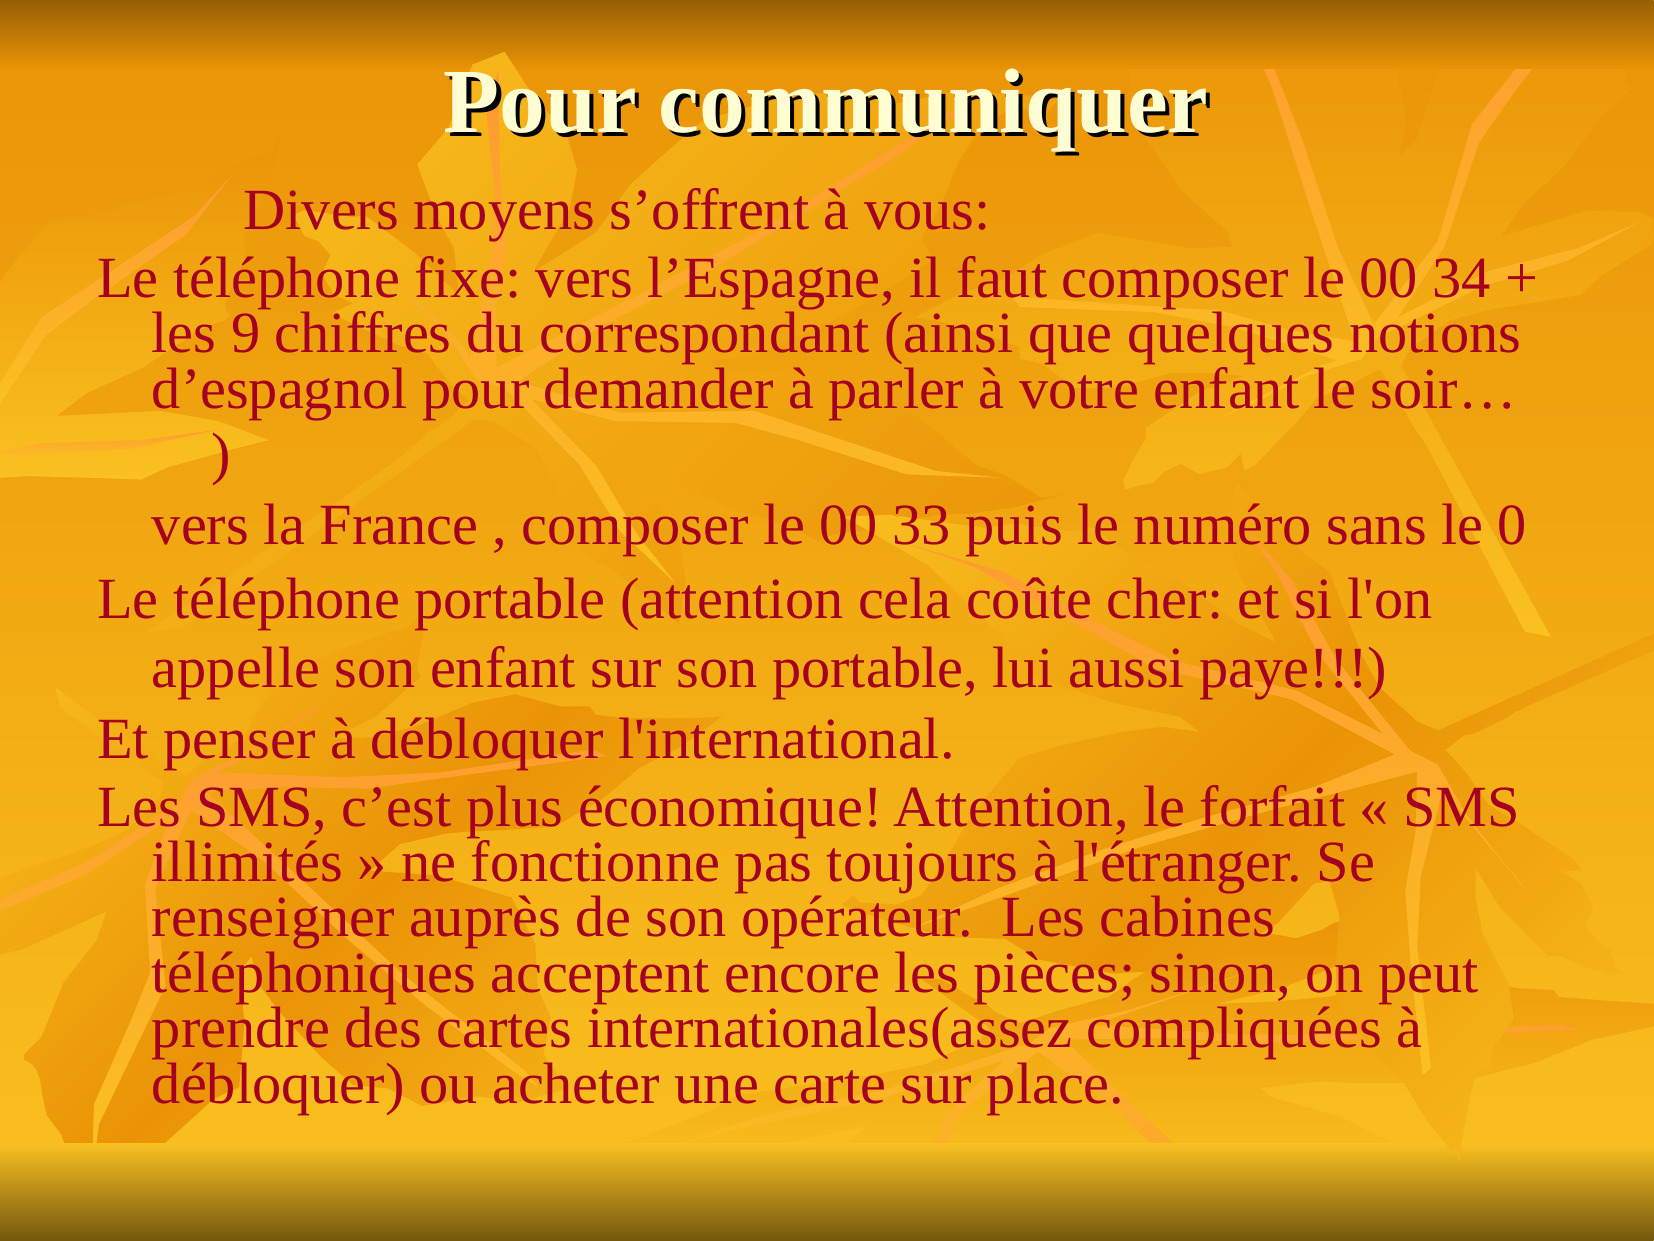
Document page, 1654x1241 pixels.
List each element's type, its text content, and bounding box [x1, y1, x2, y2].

title Pour communiquer [82, 0, 1571, 177]
text_box Divers moyens s’offrent à vous: Le téléphone fixe: vers l’Espagne, il faut composer le 00 34 + les 9 chiffres du correspondant (ainsi que quelques notions d’espagnol pour demander à parler à votre enfant le soir… )‏ vers la France , composer le 00 33 puis le numéro sans le 0 Le téléphone portable (attention cela coûte cher: et si l'on appelle son enfant sur son portable, lui aussi paye!!!)‏ Et penser à débloquer l'international. Les SMS, c’est plus économique! Attention, le forfait « SMS illimités » ne fonctionne pas toujours à l'étranger. Se renseigner auprès de son opérateur. Les cabines téléphoniques acceptent encore les pièces; sinon, on peut prendre des cartes internationales(assez compliquées à débloquer) ou acheter une carte sur place. [82, 177, 1571, 1183]
